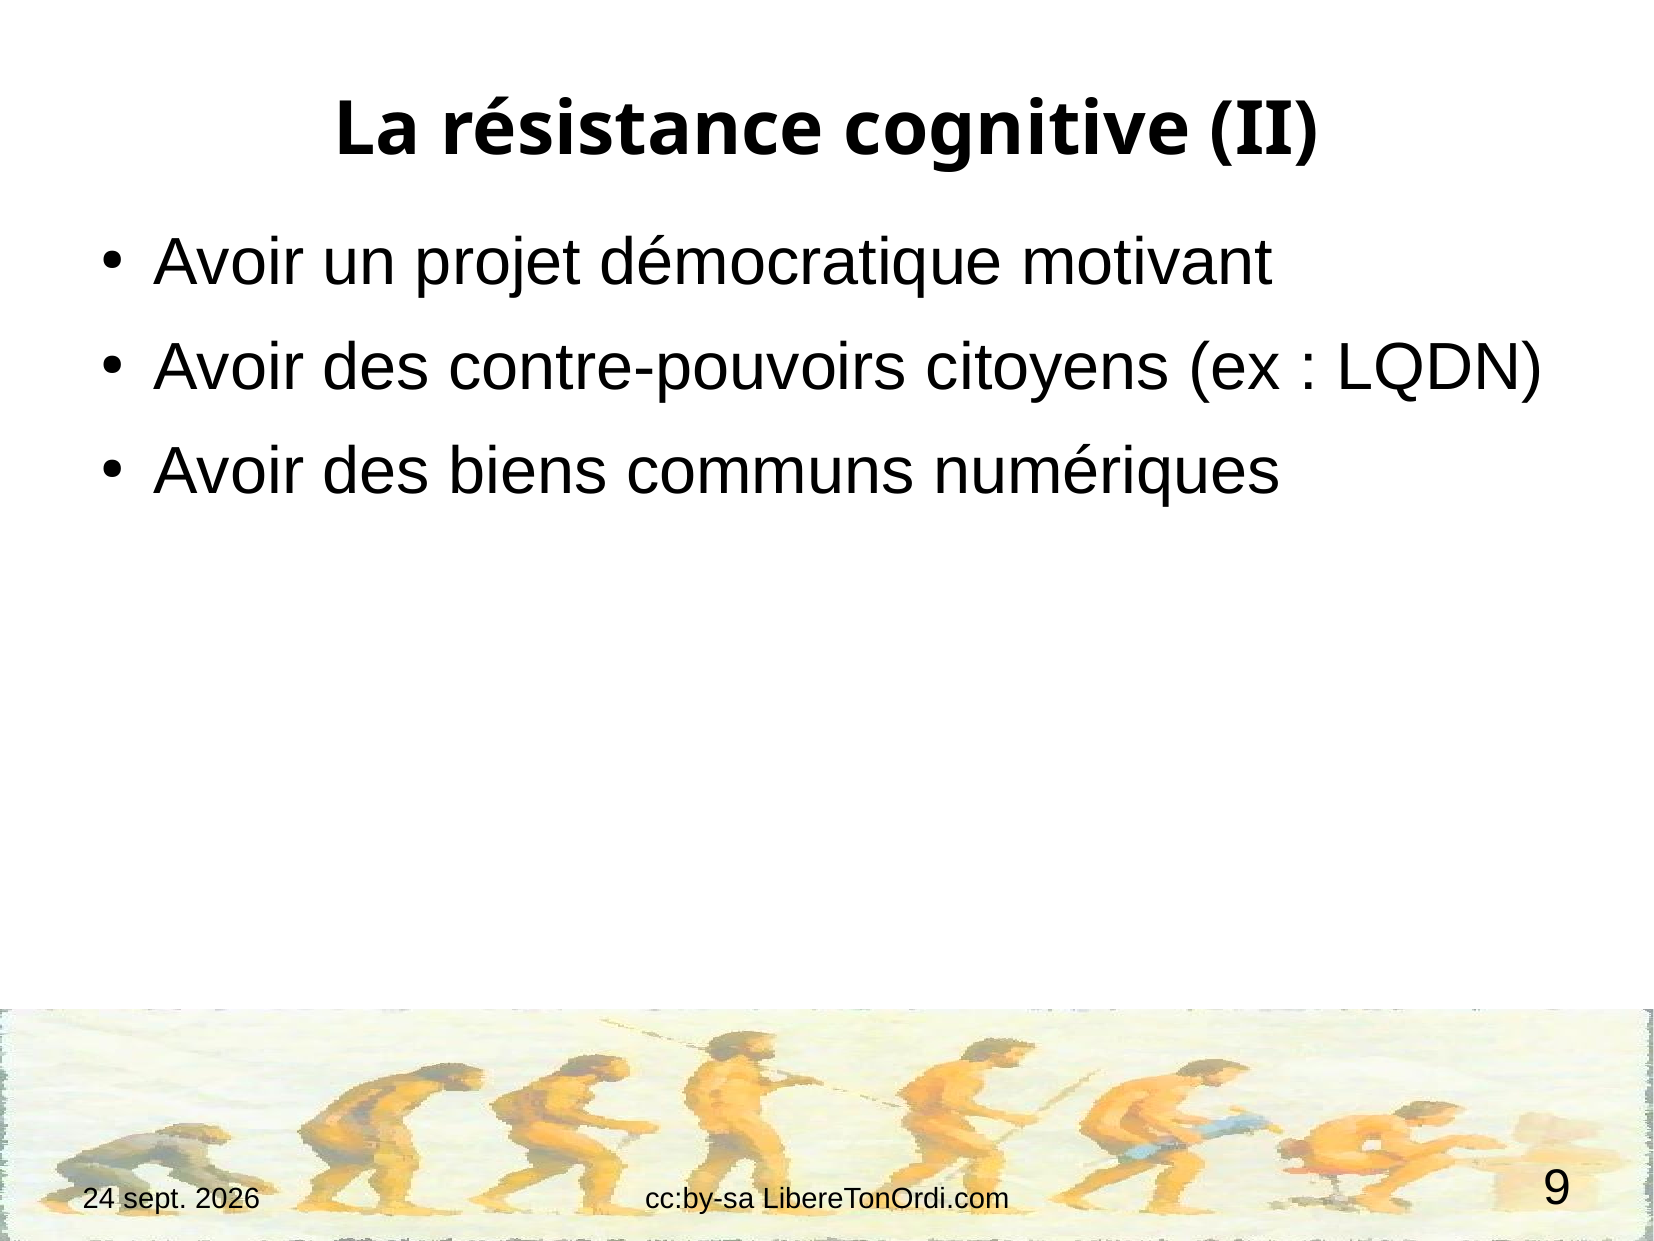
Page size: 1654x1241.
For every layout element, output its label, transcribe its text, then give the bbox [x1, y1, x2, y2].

picture [0, 1009, 1654, 1241]
title La résistance cognitive (II) [82, 49, 1571, 201]
list Avoir un projet démocratique motivant Avoir des contre-pouvoirs citoyens (ex : LQDN) Avoir des biens communs numériques [82, 224, 1571, 1010]
